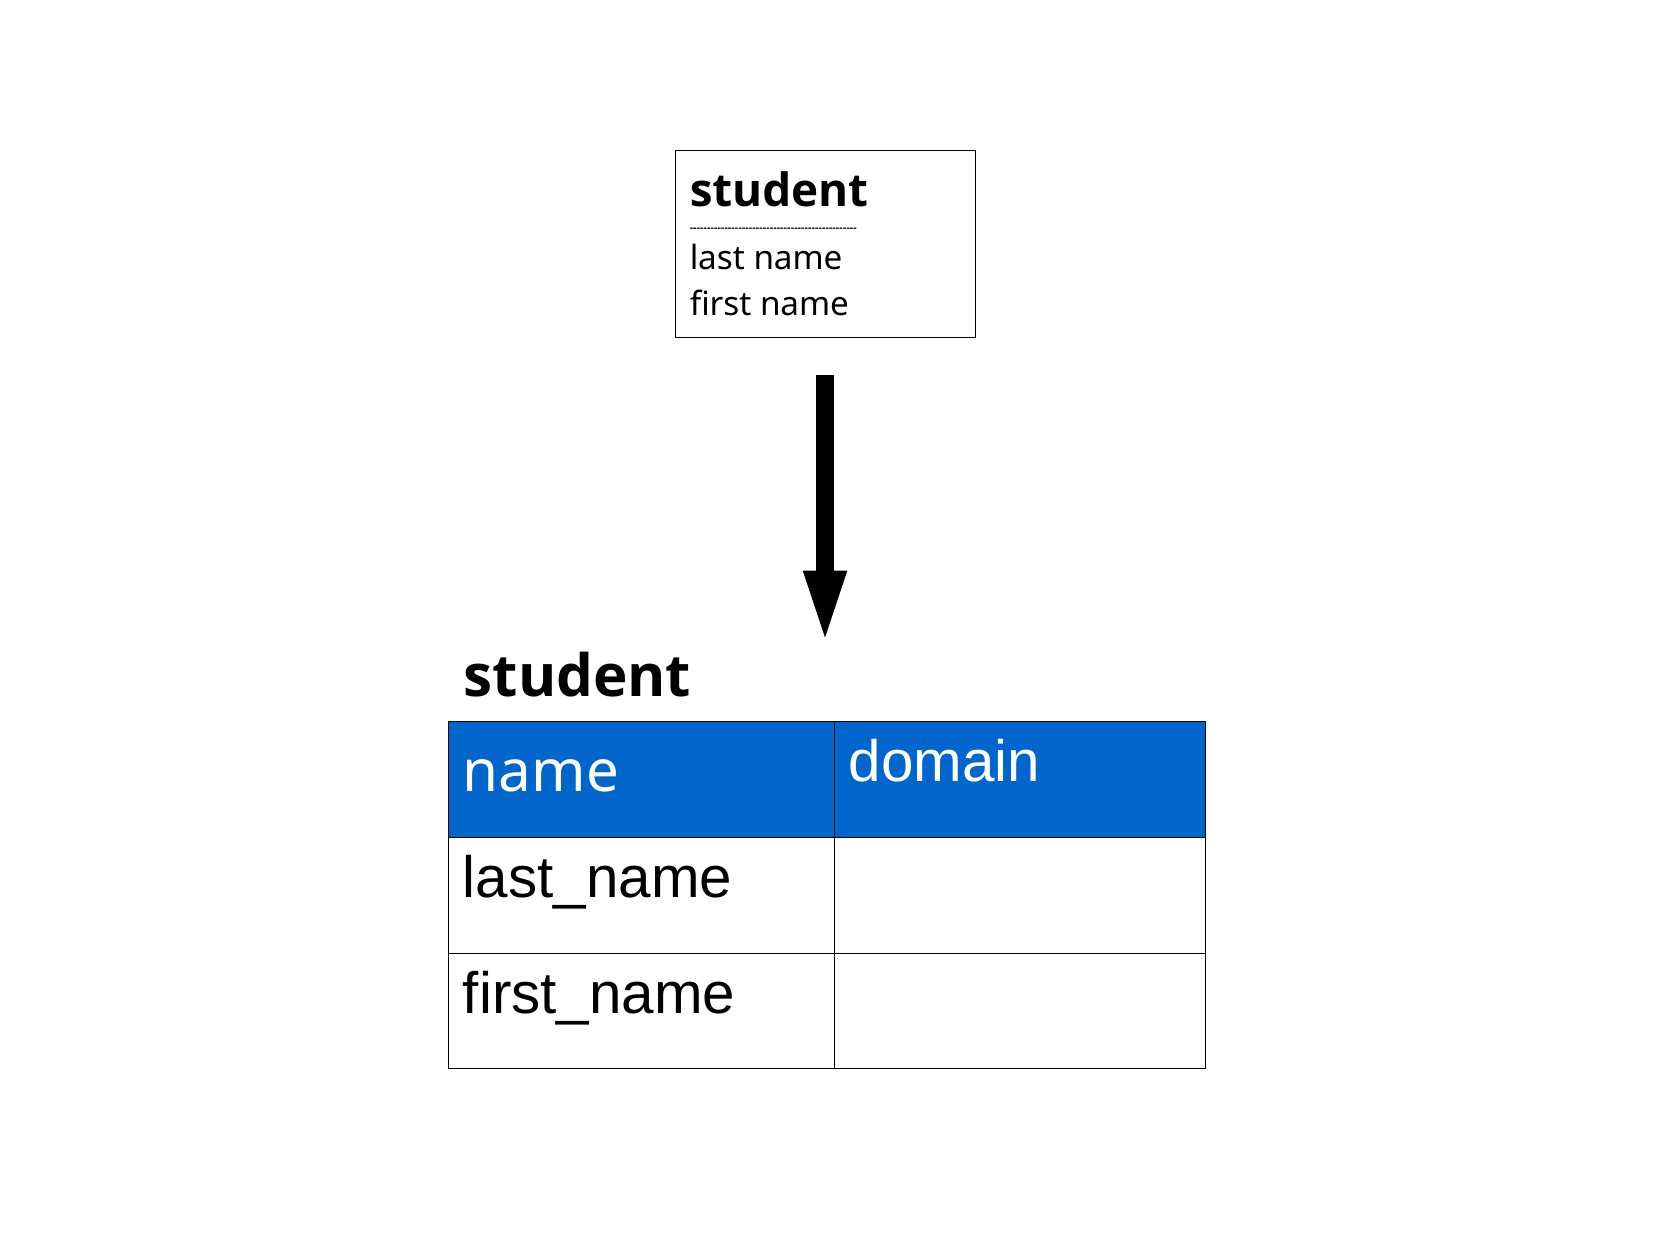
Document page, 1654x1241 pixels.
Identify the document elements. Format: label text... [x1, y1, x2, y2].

table_cell first_name [449, 954, 834, 1068]
text_box student ------------------------------------------------ last name first name [675, 150, 976, 338]
table_header name [449, 722, 834, 837]
table_cell [835, 954, 1205, 1068]
table_header domain [835, 722, 1205, 837]
table_cell [835, 838, 1205, 953]
text_box student [449, 626, 788, 713]
table_cell last_name [449, 838, 834, 953]
